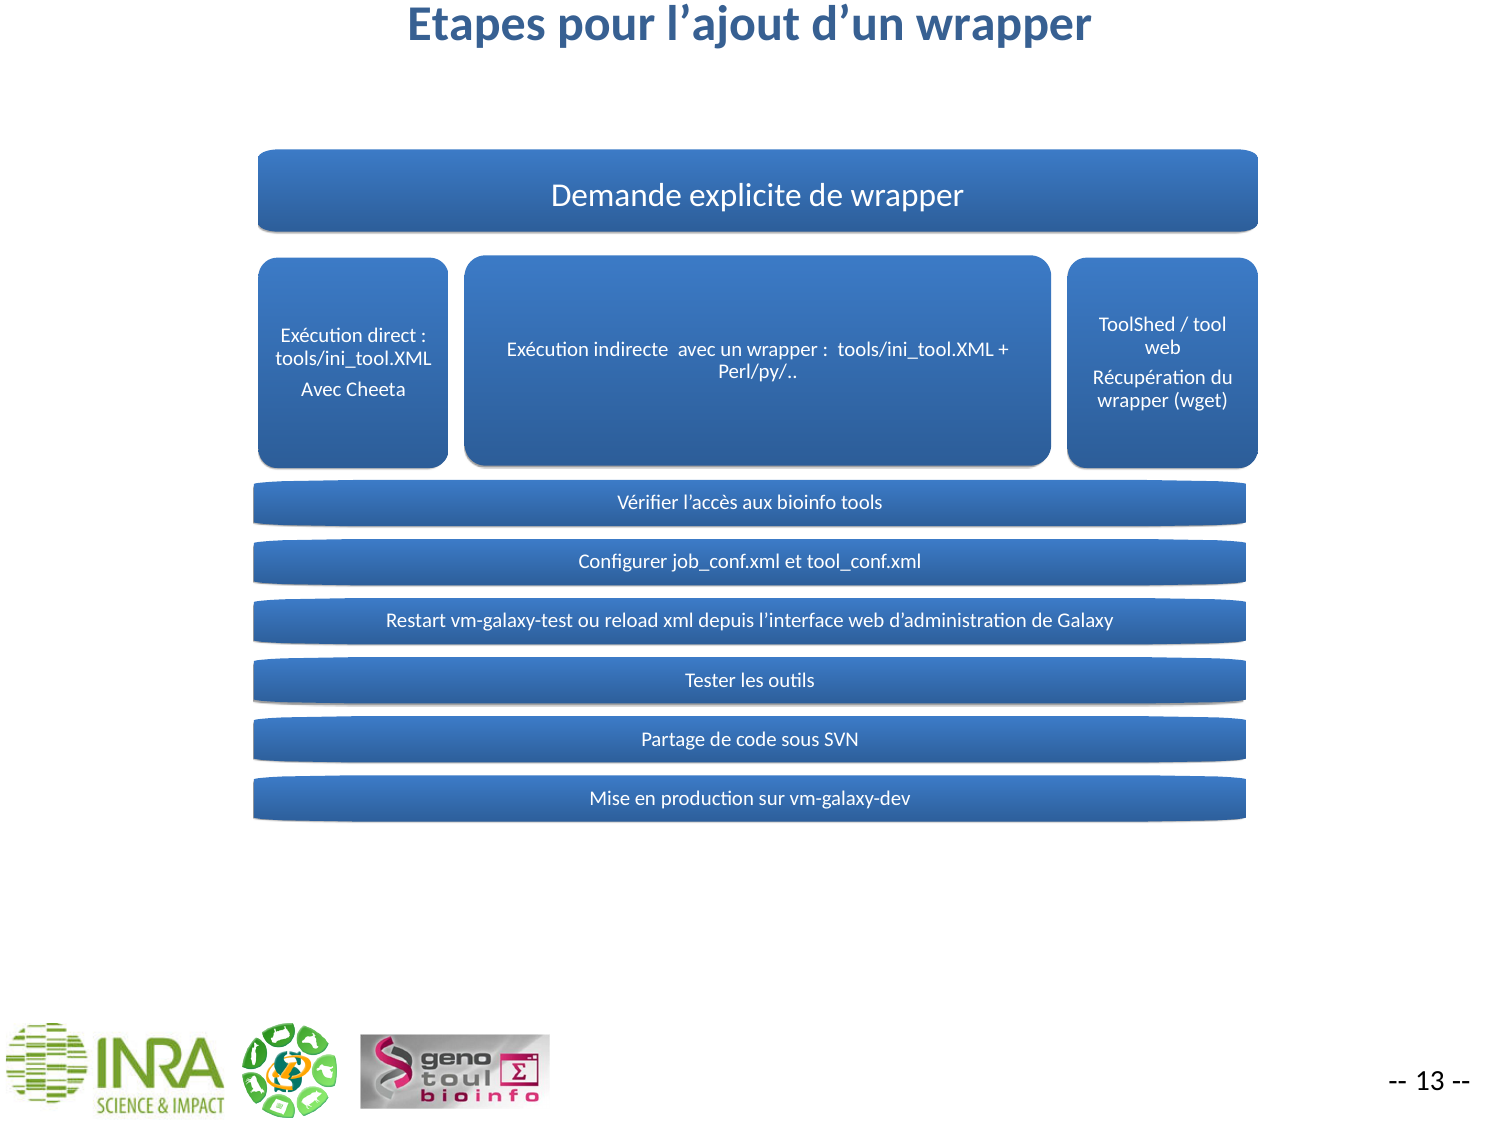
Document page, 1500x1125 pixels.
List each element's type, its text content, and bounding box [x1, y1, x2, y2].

text_box Demande explicite de wrapper [258, 149, 1258, 232]
text_box Restart vm-galaxy-test ou reload xml depuis l’interface web d’administration de Galaxy [253, 598, 1247, 645]
picture [242, 1023, 337, 1118]
text_box Configurer job_conf.xml et tool_conf.xml [253, 539, 1247, 586]
picture [360, 1034, 550, 1109]
text_box Partage de code sous SVN [253, 716, 1247, 763]
text_box Vérifier l’accès aux bioinfo tools [253, 479, 1247, 527]
text_box Tester les outils [253, 657, 1247, 704]
text_box Etapes pour l’ajout d’un wrapper [0, 0, 1500, 73]
text_box Exécution direct : tools/ini_tool.XML Avec Cheeta [258, 257, 449, 469]
text_box Exécution indirecte avec un wrapper : tools/ini_tool.XML + Perl/py/.. [464, 255, 1052, 466]
text_box ToolShed / tool web Récupération du wrapper (wget) [1067, 257, 1258, 469]
picture [5, 1023, 225, 1125]
text_box Mise en production sur vm-galaxy-dev [253, 775, 1247, 822]
